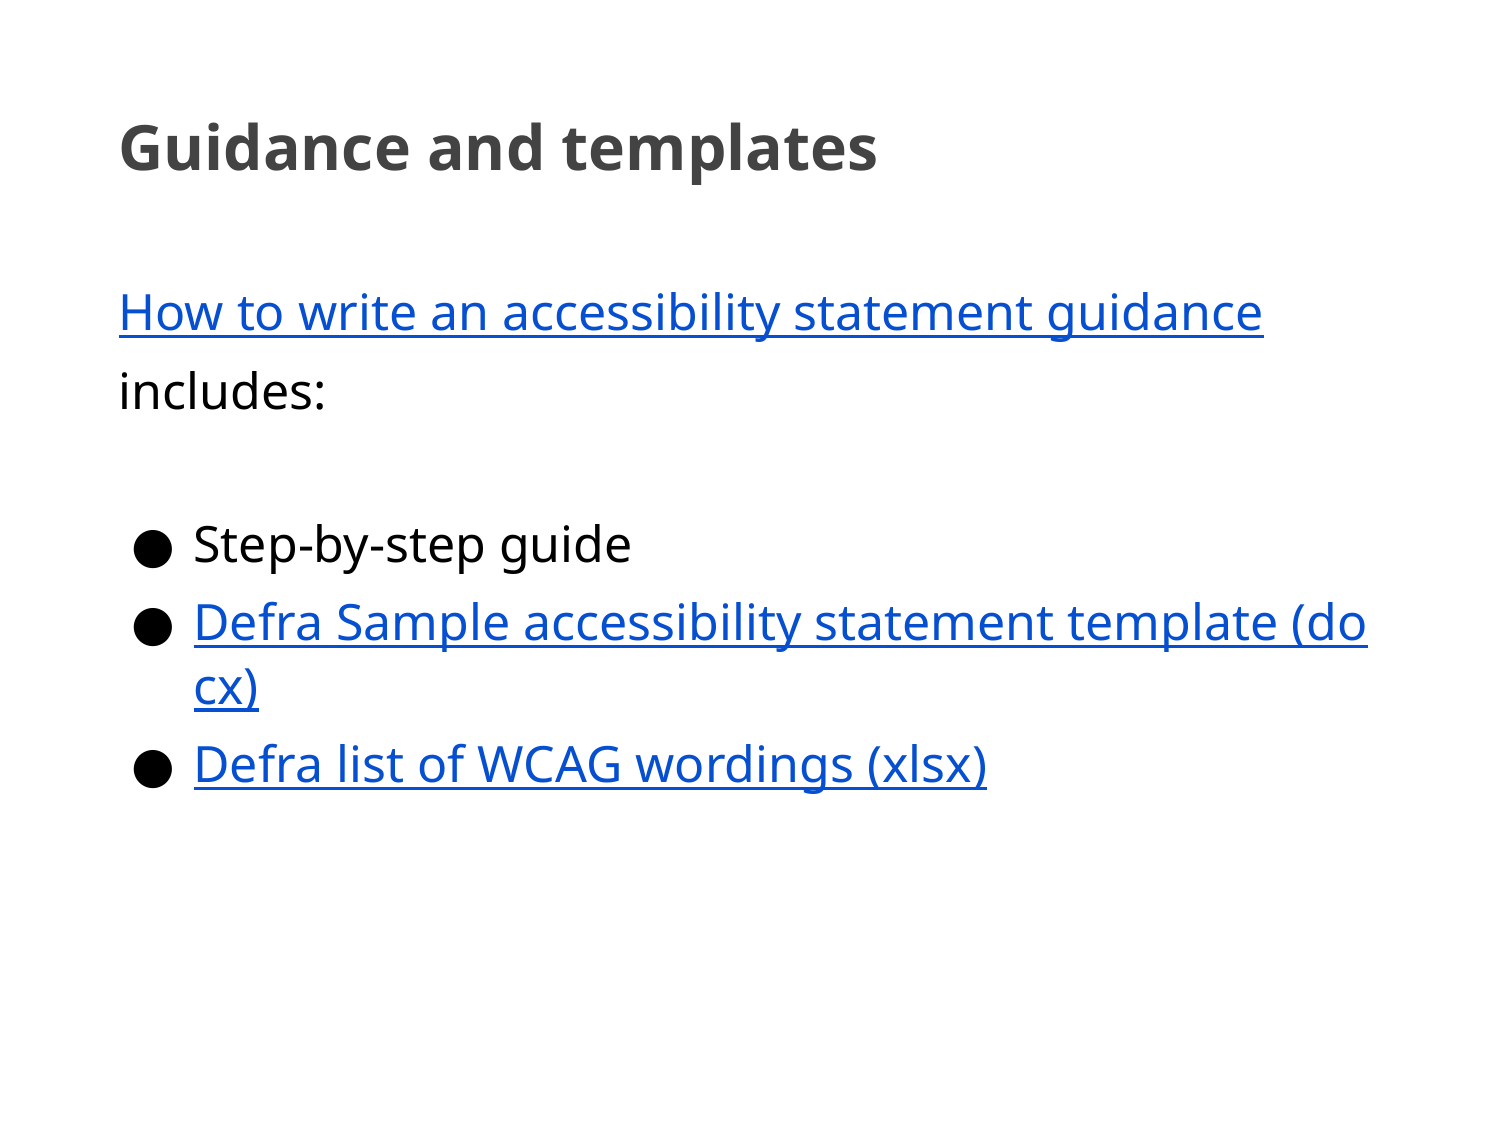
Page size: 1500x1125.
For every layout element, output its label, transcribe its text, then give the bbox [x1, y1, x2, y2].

list How to write an accessibility statement guidance includes: Step-by-step guide Defra Sample accessibility statement template (docx) Defra list of WCAG wordings (xlsx) [103, 252, 1397, 1000]
title Guidance and templates [103, 89, 1397, 215]
